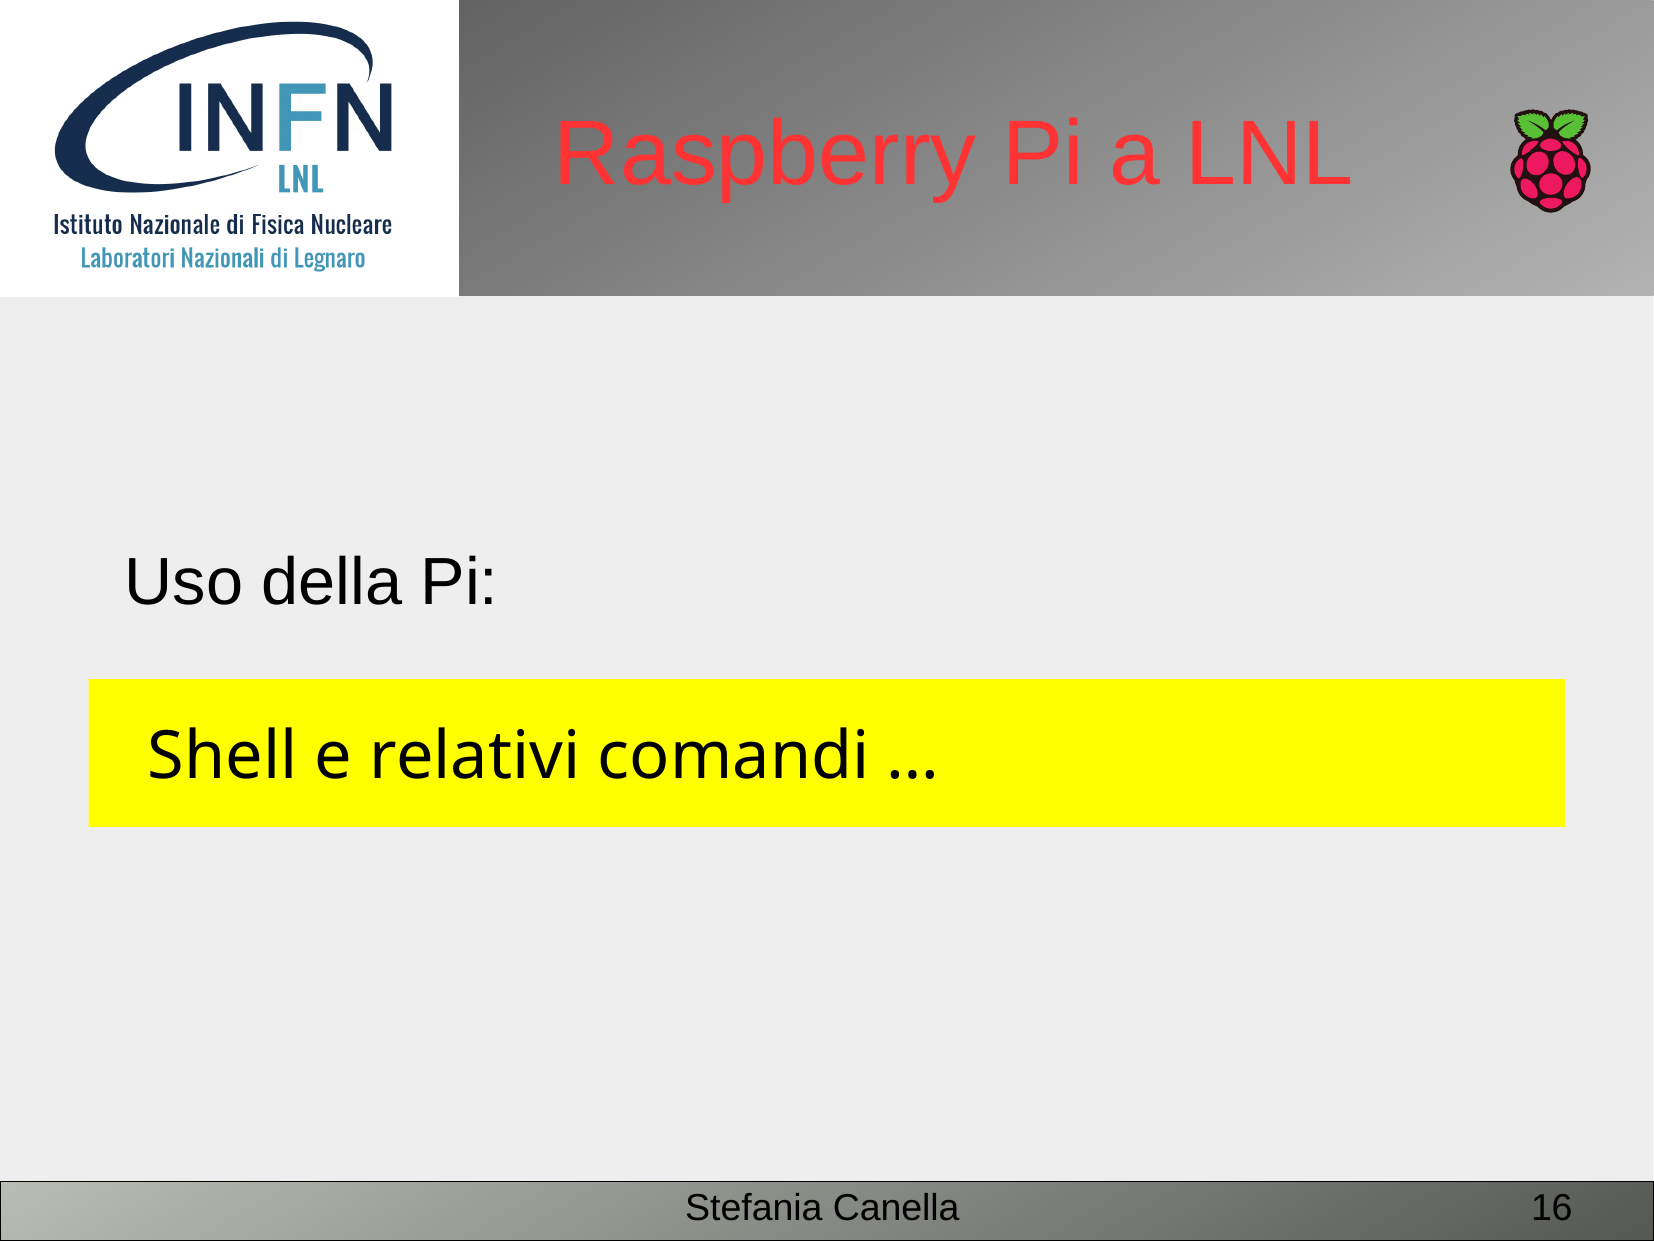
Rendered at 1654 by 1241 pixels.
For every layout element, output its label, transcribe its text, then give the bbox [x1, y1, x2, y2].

text_box [459, 0, 1654, 296]
text_box Shell e relativi comandi … [88, 679, 1565, 827]
subtitle Uso della Pi: [65, 302, 1588, 1121]
title Raspberry Pi a LNL [459, 49, 1571, 257]
picture [0, 0, 459, 297]
text_box [0, 1181, 670, 1241]
text_box <number> [1516, 1178, 1654, 1241]
text_box [984, 1181, 1516, 1241]
text_box Stefania Canella [670, 1178, 984, 1241]
